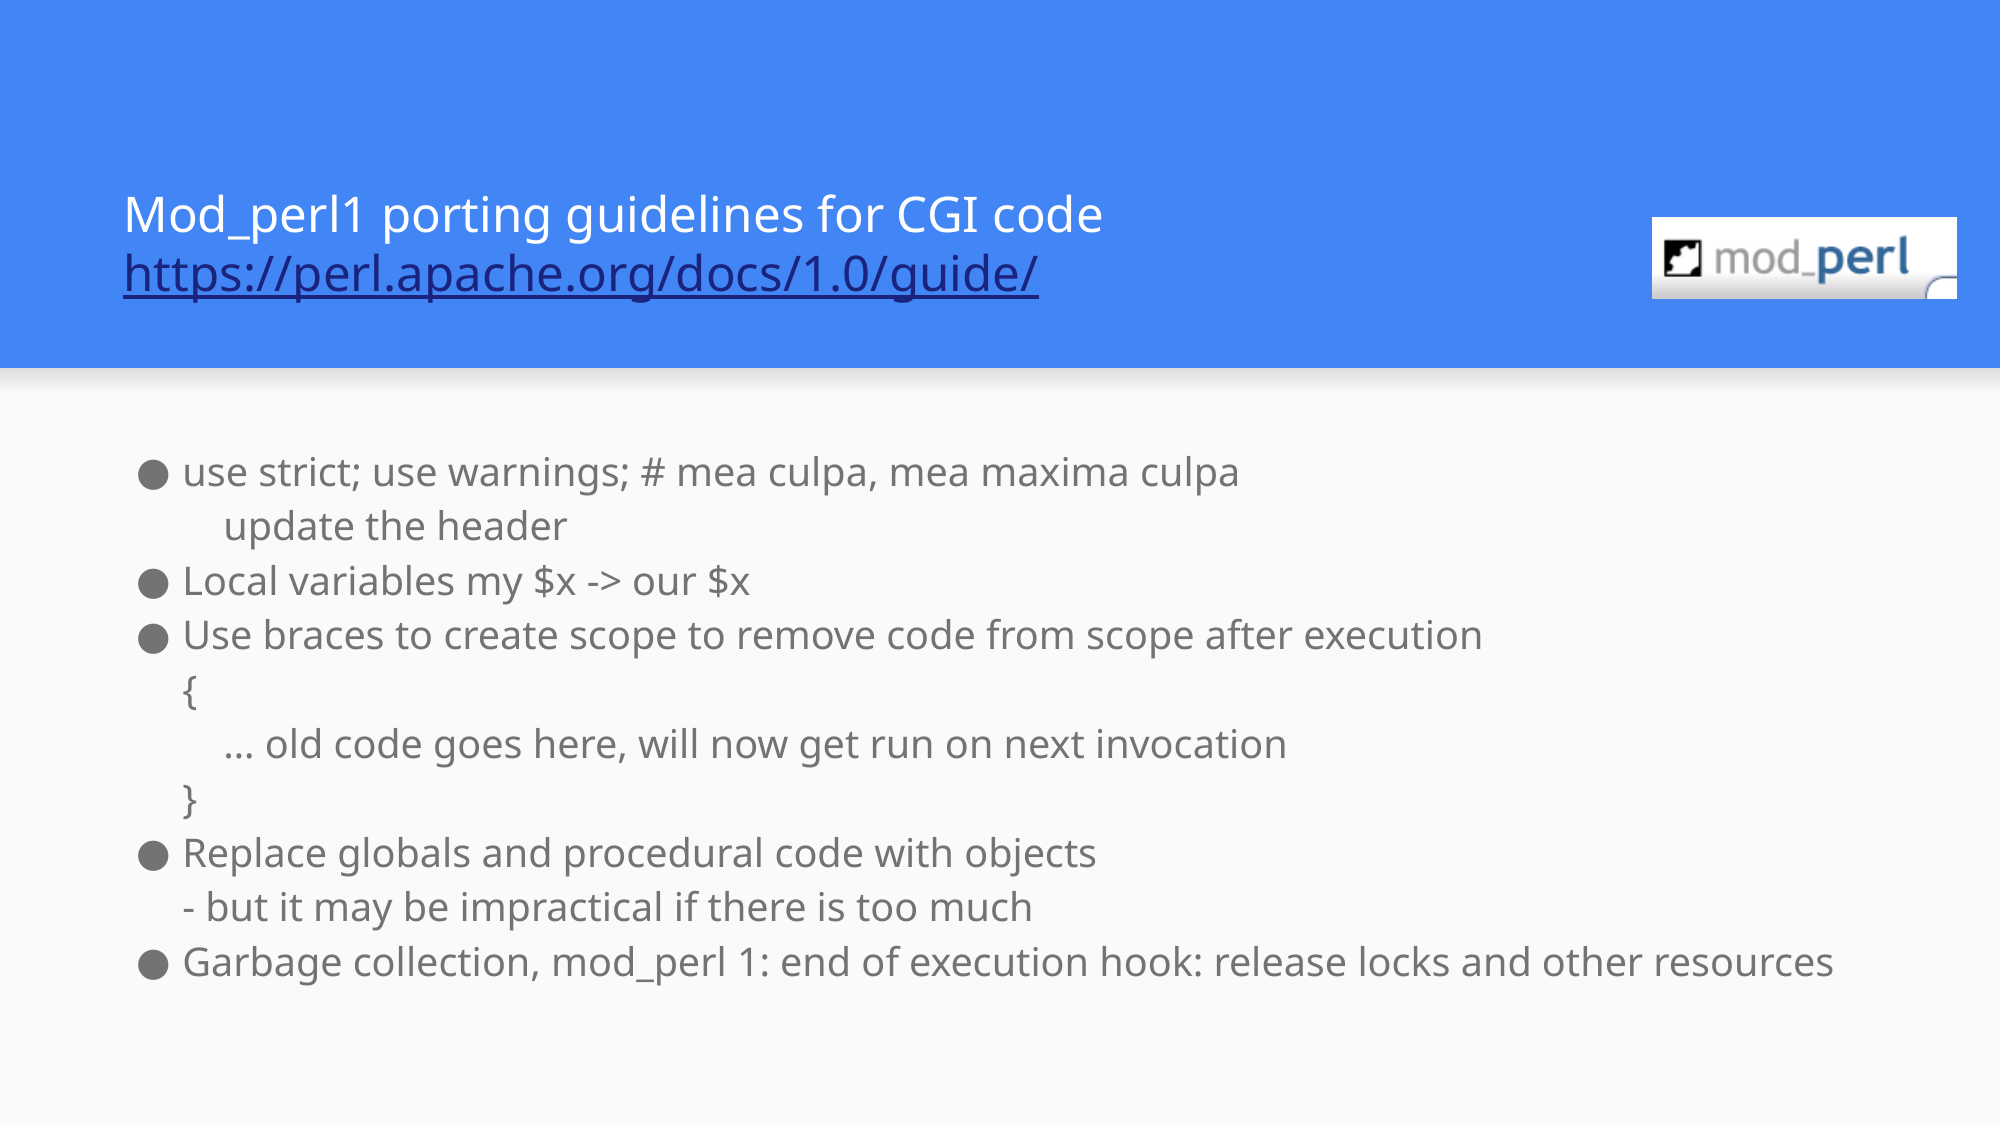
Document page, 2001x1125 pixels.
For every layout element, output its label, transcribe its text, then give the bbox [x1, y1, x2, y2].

title Mod_perl1 porting guidelines for CGI code https://perl.apache.org/docs/1.0/guide/ [103, 161, 1902, 330]
picture [1652, 217, 1957, 299]
list use strict; use warnings; # mea culpa, mea maxima culpa update the header Local variables my $x -> our $x Use braces to create scope to remove code from scope after execution { … old code goes here, will now get run on next invocation } Replace globals and procedural code with objects - but it may be impractical if there is too much Garbage collection, mod_perl 1: end of execution hook: release locks and other resources [103, 419, 1902, 1013]
